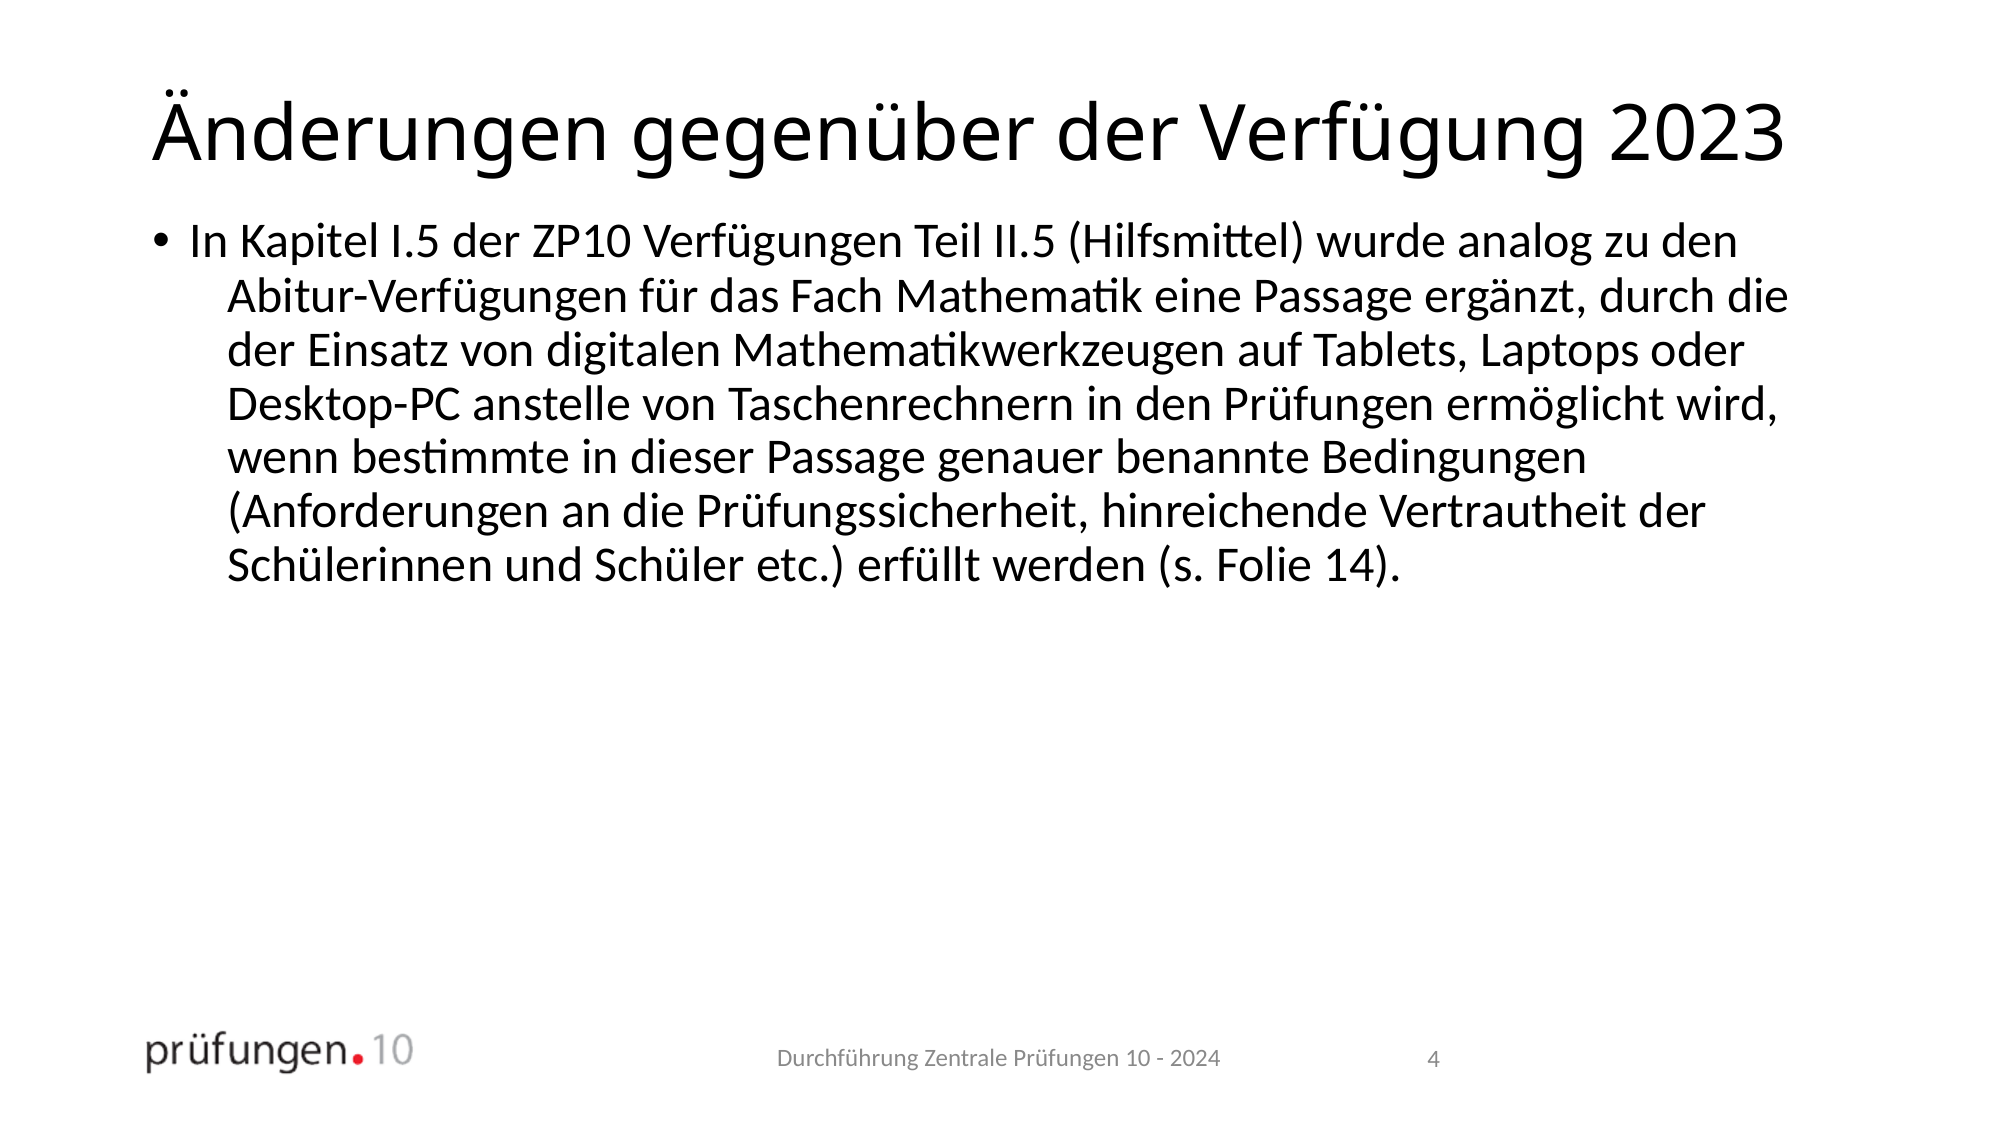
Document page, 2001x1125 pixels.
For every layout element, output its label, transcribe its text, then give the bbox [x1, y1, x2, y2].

list In Kapitel I.5 der ZP10 Verfügungen Teil II.5 (Hilfsmittel) wurde analog zu den Abitur-Verfügungen für das Fach Mathematik eine Passage ergänzt, durch die der Einsatz von digitalen Mathematikwerkzeugen auf Tablets, Laptops oder Desktop-PC anstelle von Taschenrechnern in den Prüfungen ermöglicht wird, wenn bestimmte in dieser Passage genauer benannte Bedingungen (Anforderungen an die Prüfungssicherheit, hinreichende Vertrautheit der Schülerinnen und Schüler etc.) erfüllt werden (s. Folie 14). [137, 207, 1863, 1014]
text_box [1412, 1027, 1863, 1088]
title Änderungen gegenüber der Verfügung 2023 [137, 77, 1863, 193]
